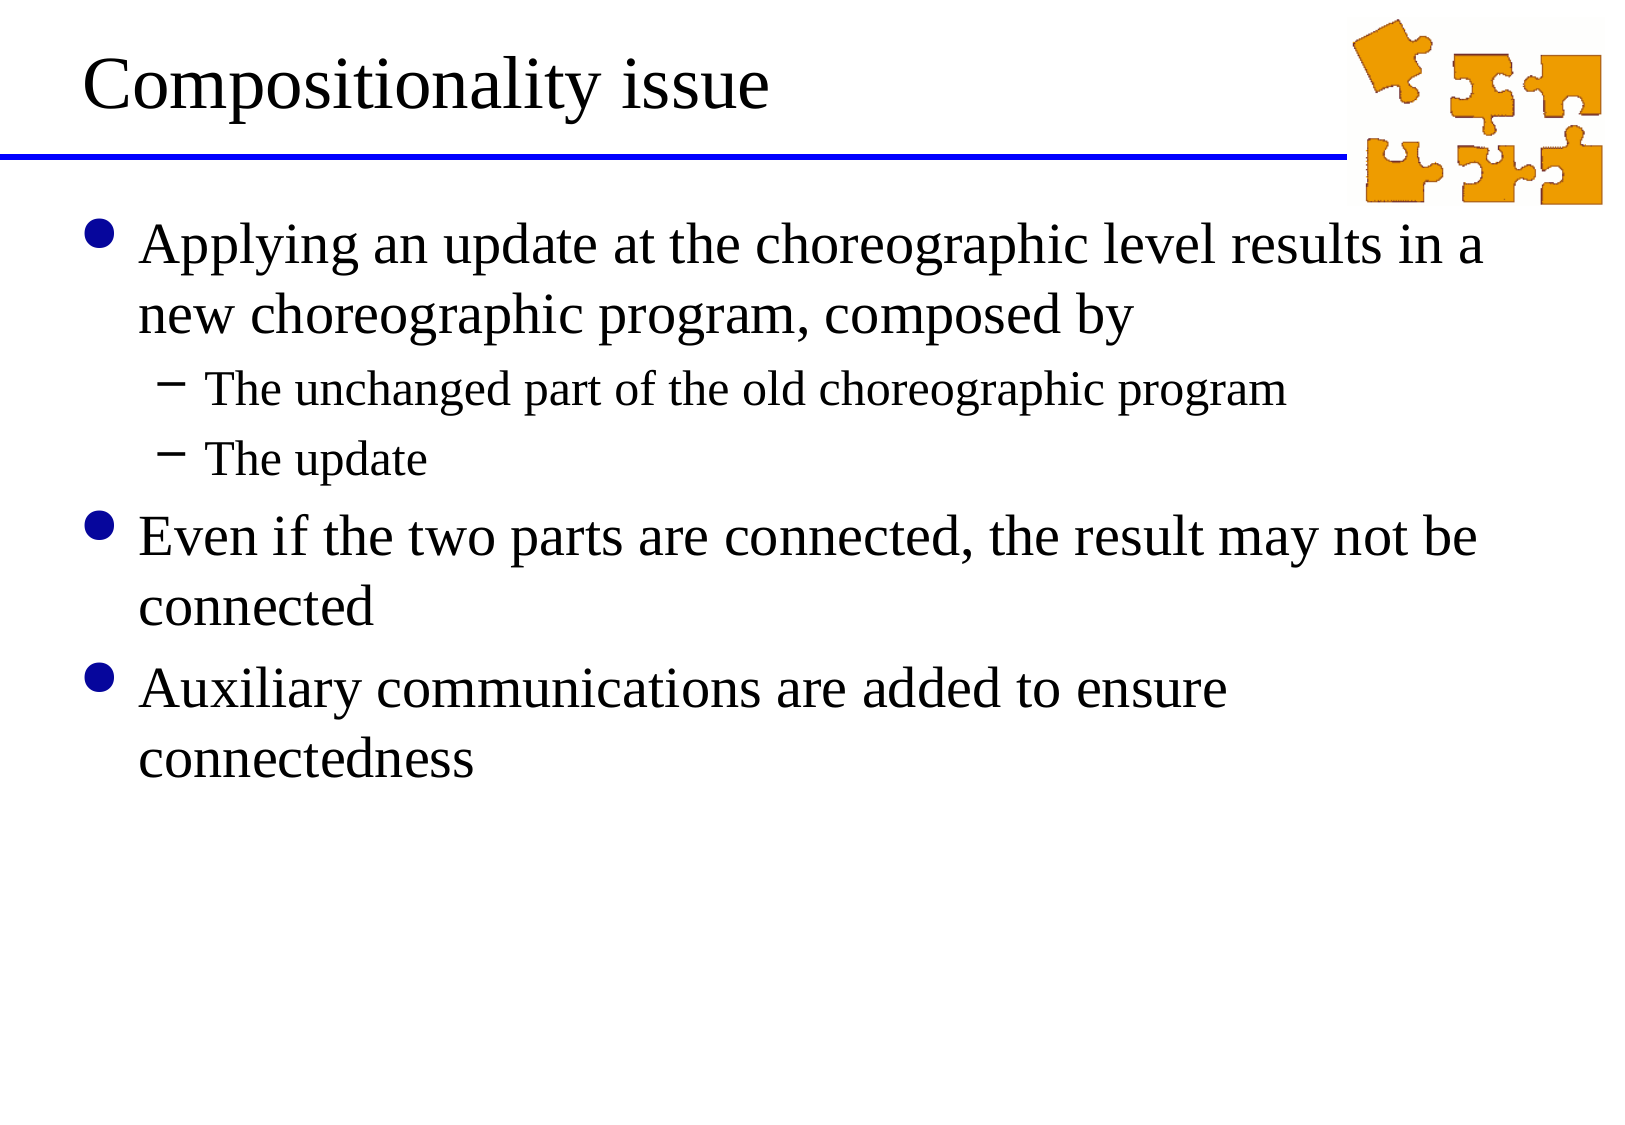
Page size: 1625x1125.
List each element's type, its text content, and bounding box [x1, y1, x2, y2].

title Compositionality issue [67, 27, 1347, 131]
list Applying an update at the choreographic level results in a new choreographic program, composed by The unchanged part of the old choreographic program The update Even if the two parts are connected, the result may not be connected Auxiliary communications are added to ensure connectedness [67, 198, 1546, 1061]
picture [1347, 17, 1605, 206]
